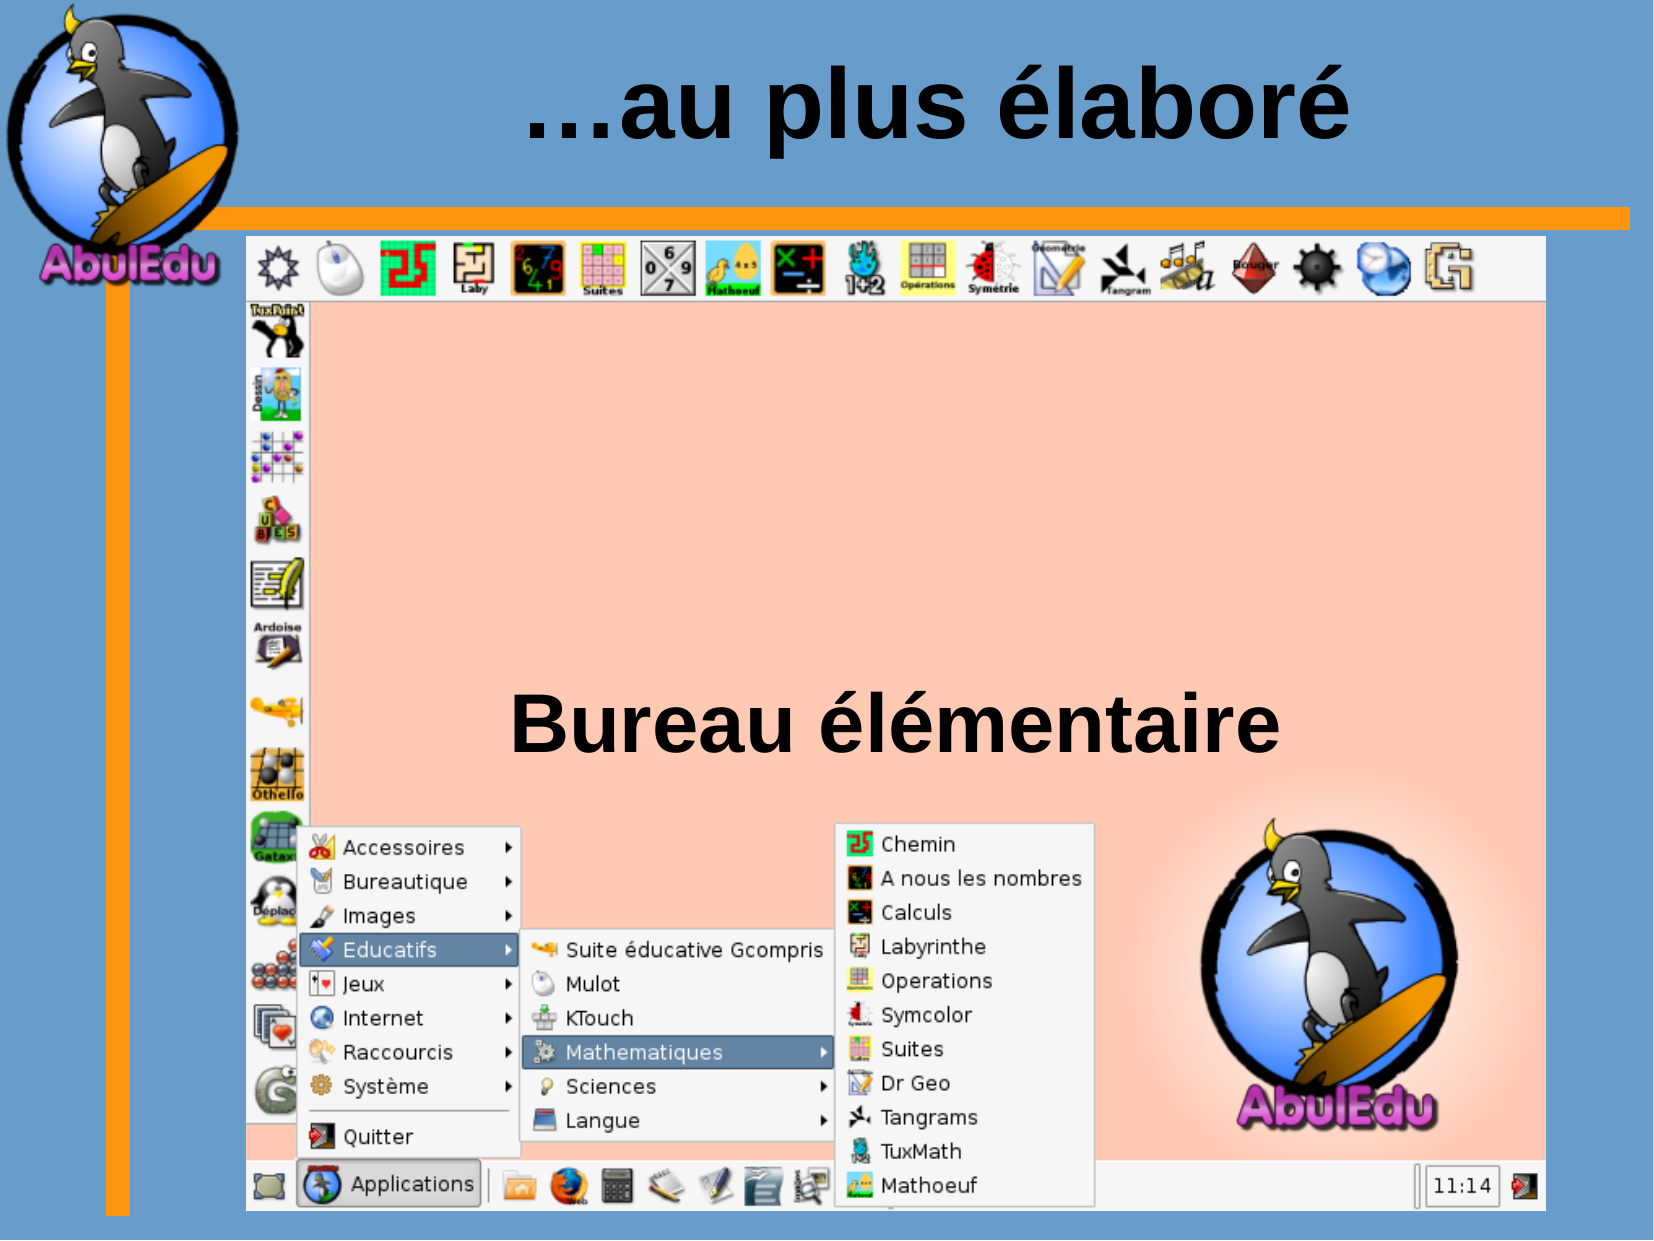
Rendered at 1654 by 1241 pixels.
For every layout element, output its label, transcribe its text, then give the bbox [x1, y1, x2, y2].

title …au plus élaboré [248, 0, 1636, 208]
picture [0, 0, 1546, 1211]
